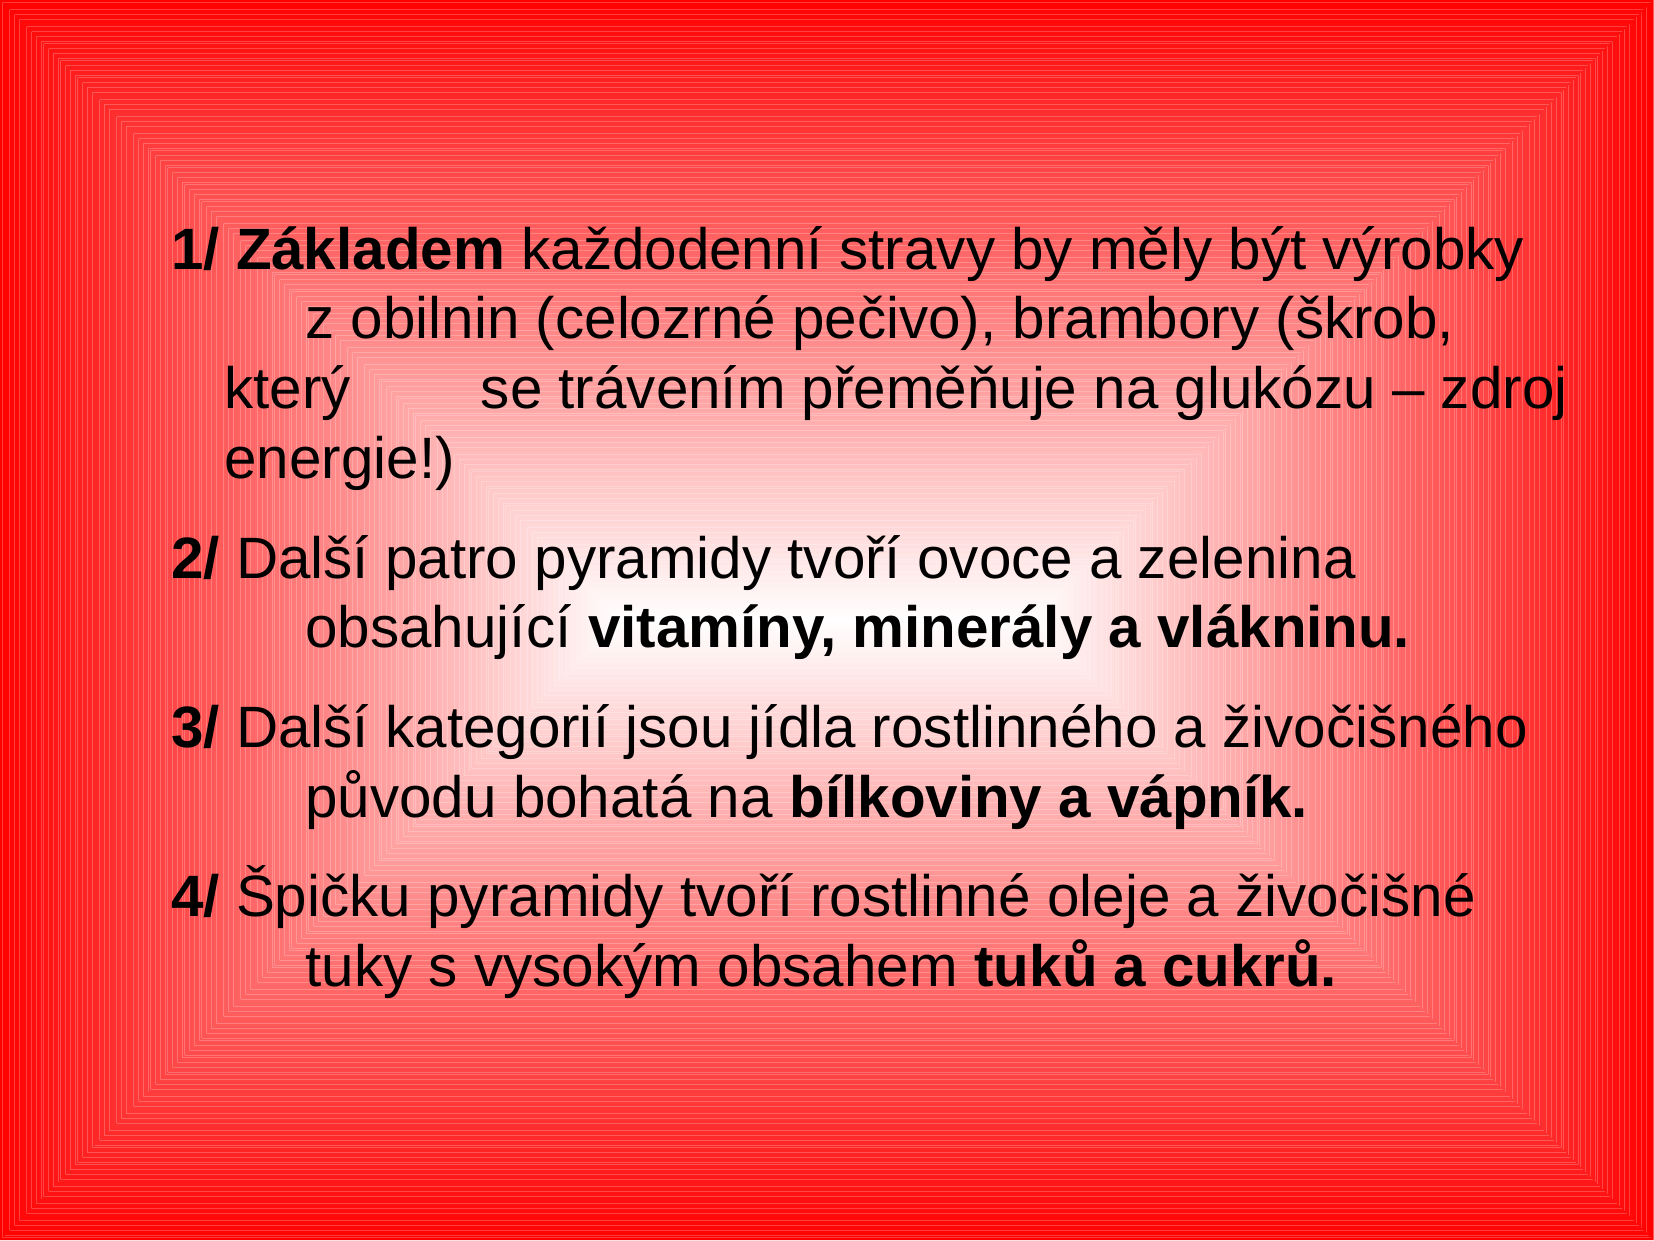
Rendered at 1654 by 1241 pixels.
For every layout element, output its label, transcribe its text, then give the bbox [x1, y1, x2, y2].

list 1/ Základem každodenní stravy by měly být výrobky z obilnin (celozrné pečivo), brambory (škrob, který se trávením přeměňuje na glukózu – zdroj energie!) 2/ Další patro pyramidy tvoří ovoce a zelenina obsahující vitamíny, minerály a vlákninu. 3/ Další kategorií jsou jídla rostlinného a živočišného původu bohatá na bílkoviny a vápník. 4/ Špičku pyramidy tvoří rostlinné oleje a živočišné tuky s vysokým obsahem tuků a cukrů. [82, 210, 1571, 1030]
